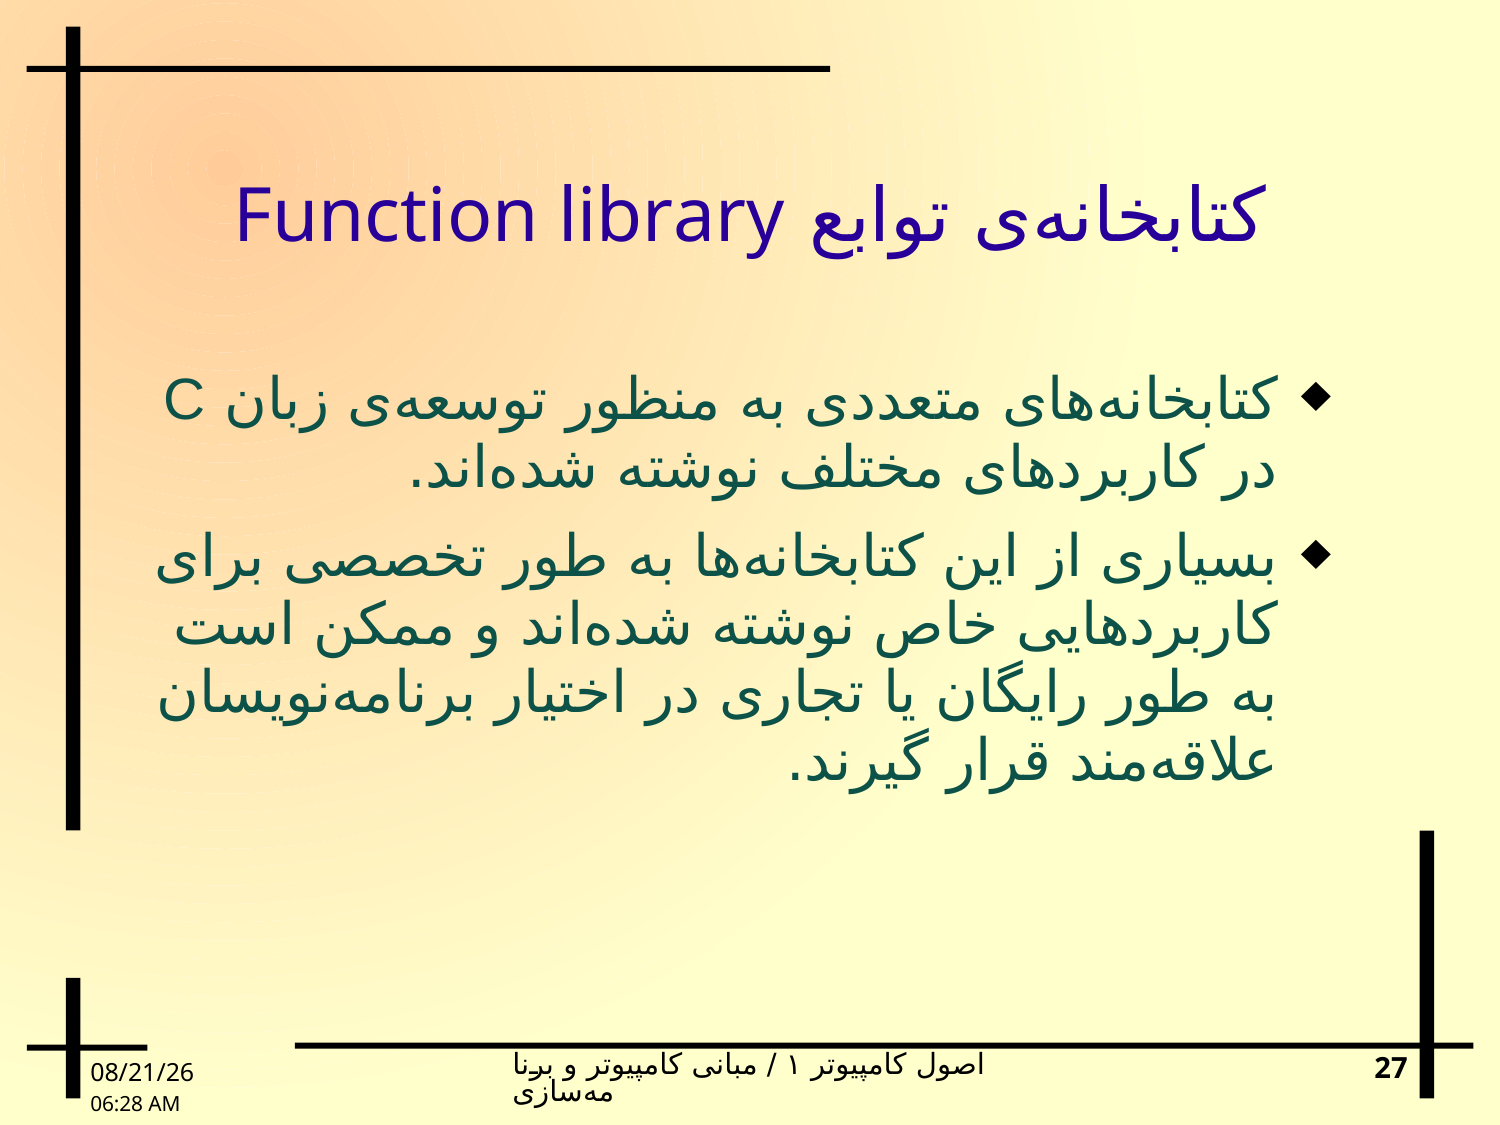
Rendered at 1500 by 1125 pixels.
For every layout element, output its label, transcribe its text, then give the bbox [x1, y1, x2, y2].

list کتابخانه‌های متعددی به منظور توسعه‌ی زبان C در کاربردهای مختلف نوشته شده‌اند. بسیاری از این کتابخانه‌ها به طور تخصصی برای کاربردهایی خاص نوشته شده‌اند و ممکن است به طور رایگان یا تجاری در اختیار برنامه‌نویسان علاقه‌مند قرار گیرند. [122, 365, 1403, 843]
title کتابخانه‌ی توابع Function library [109, 150, 1391, 274]
